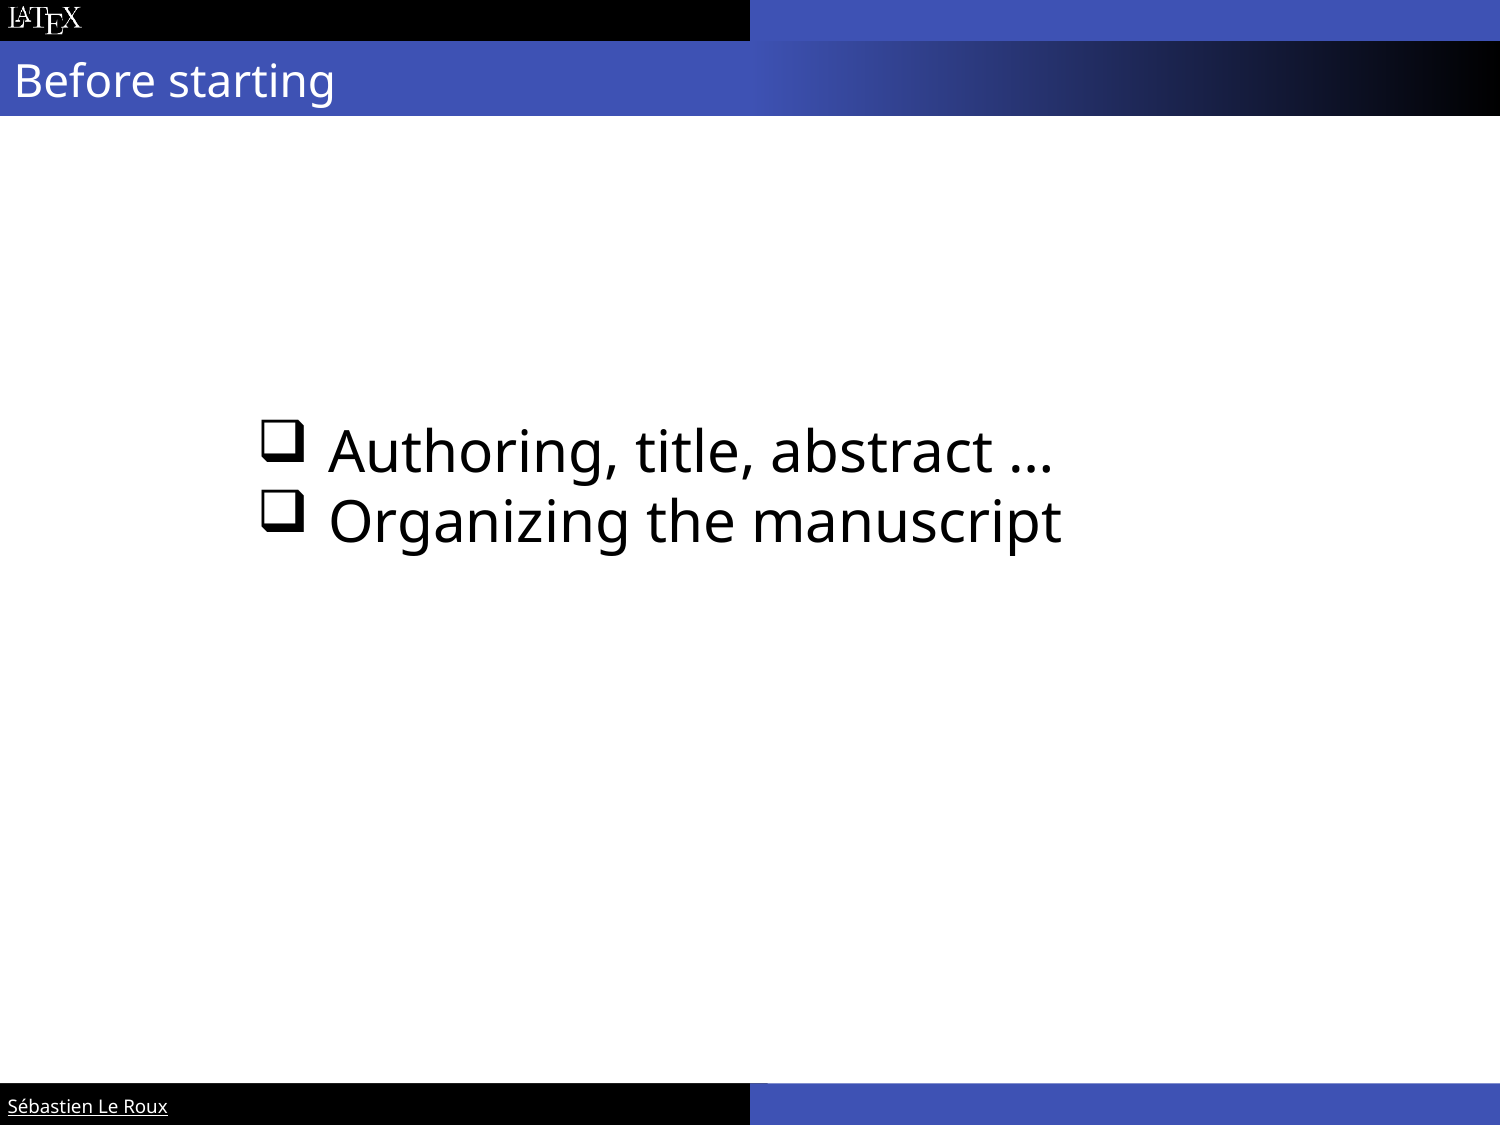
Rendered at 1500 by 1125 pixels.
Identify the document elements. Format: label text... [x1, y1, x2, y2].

text_box Authoring, title, abstract … Organizing the manuscript [242, 406, 1258, 562]
picture [5, 3, 84, 37]
title Before starting [0, 41, 1500, 116]
